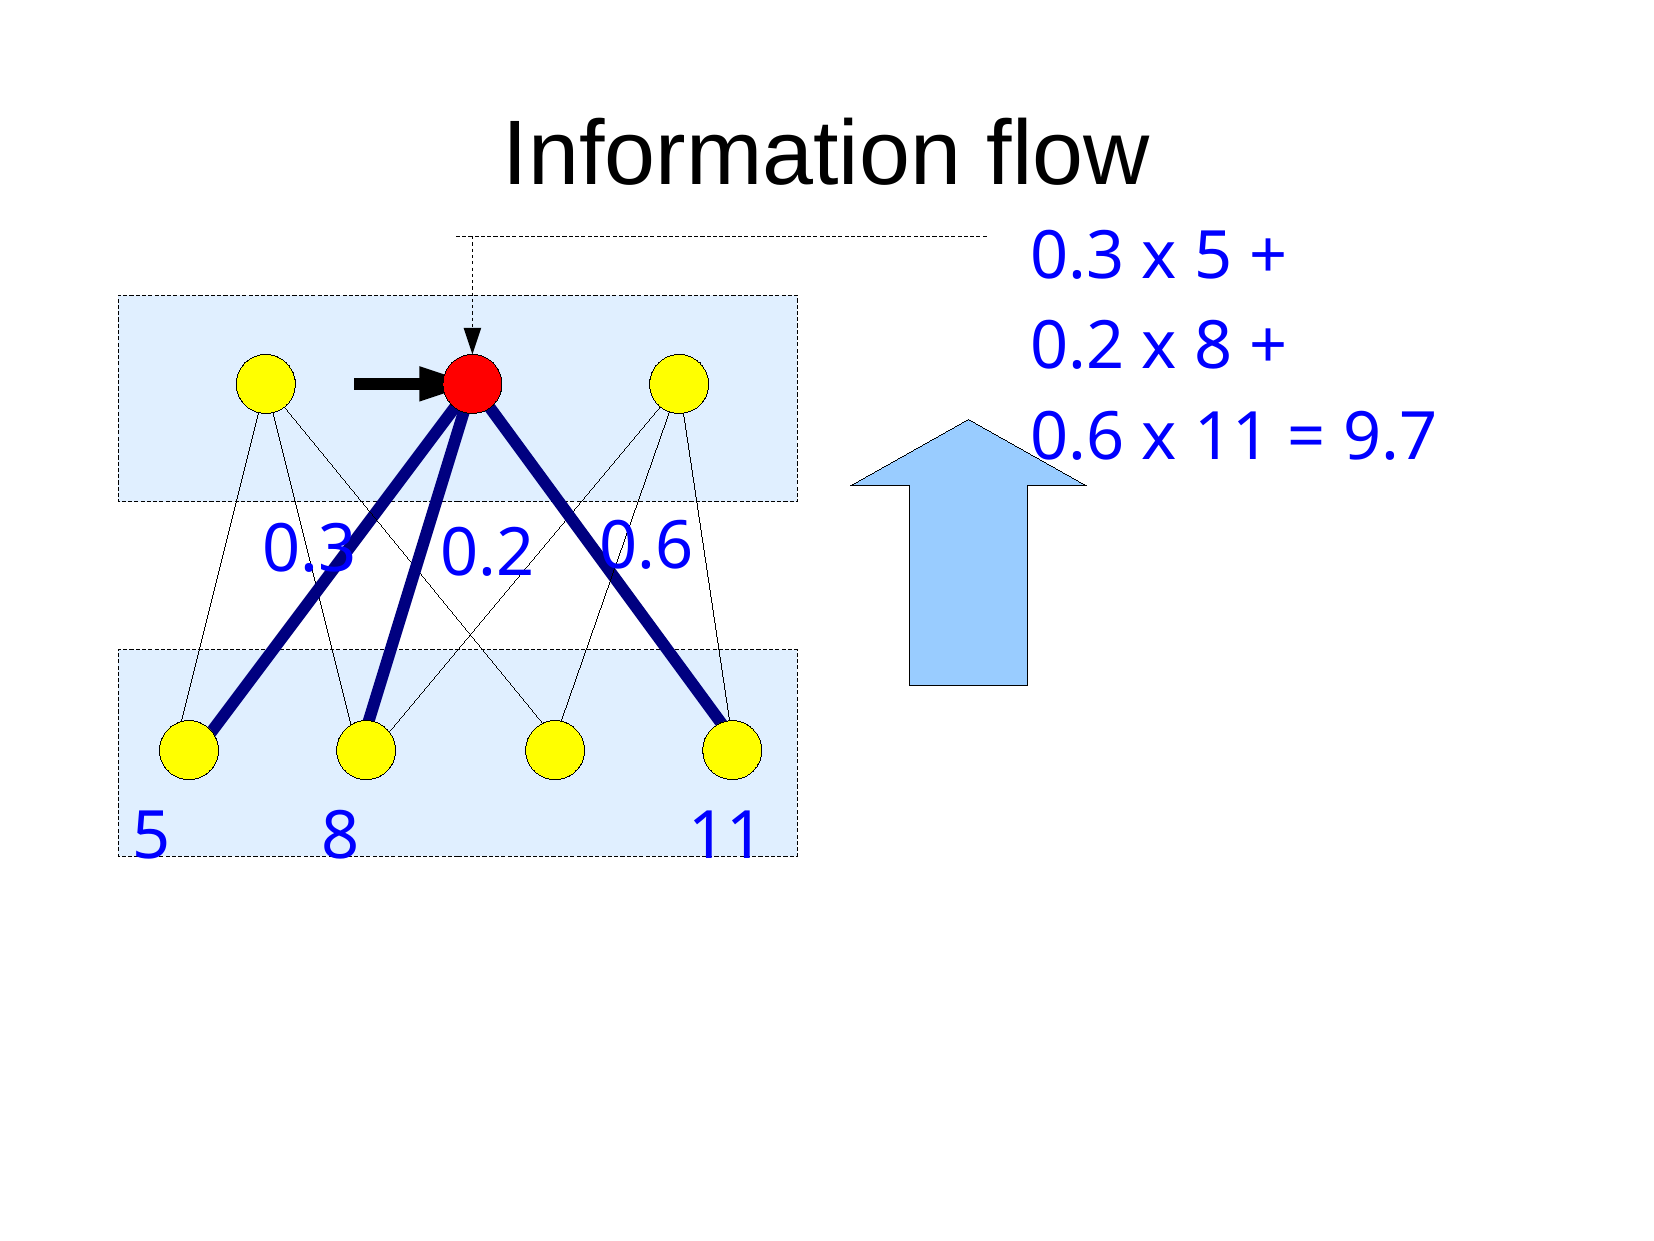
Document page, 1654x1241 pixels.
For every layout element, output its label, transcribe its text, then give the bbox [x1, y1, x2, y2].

text_box [392, 419, 455, 502]
text_box 8 [307, 779, 378, 888]
text_box [118, 295, 798, 502]
text_box 0.3 [247, 492, 375, 601]
text_box 0.6 [584, 490, 713, 599]
title Information flow [82, 49, 1571, 257]
text_box 0.2 [425, 496, 554, 605]
text_box 11 [673, 779, 763, 888]
text_box 0.3 x 5 + 0.2 x 8 + 0.6 x 11 = 9.7 [1015, 199, 1455, 494]
text_box 5 [118, 779, 189, 888]
text_box [850, 419, 1028, 686]
text_box [118, 649, 798, 857]
